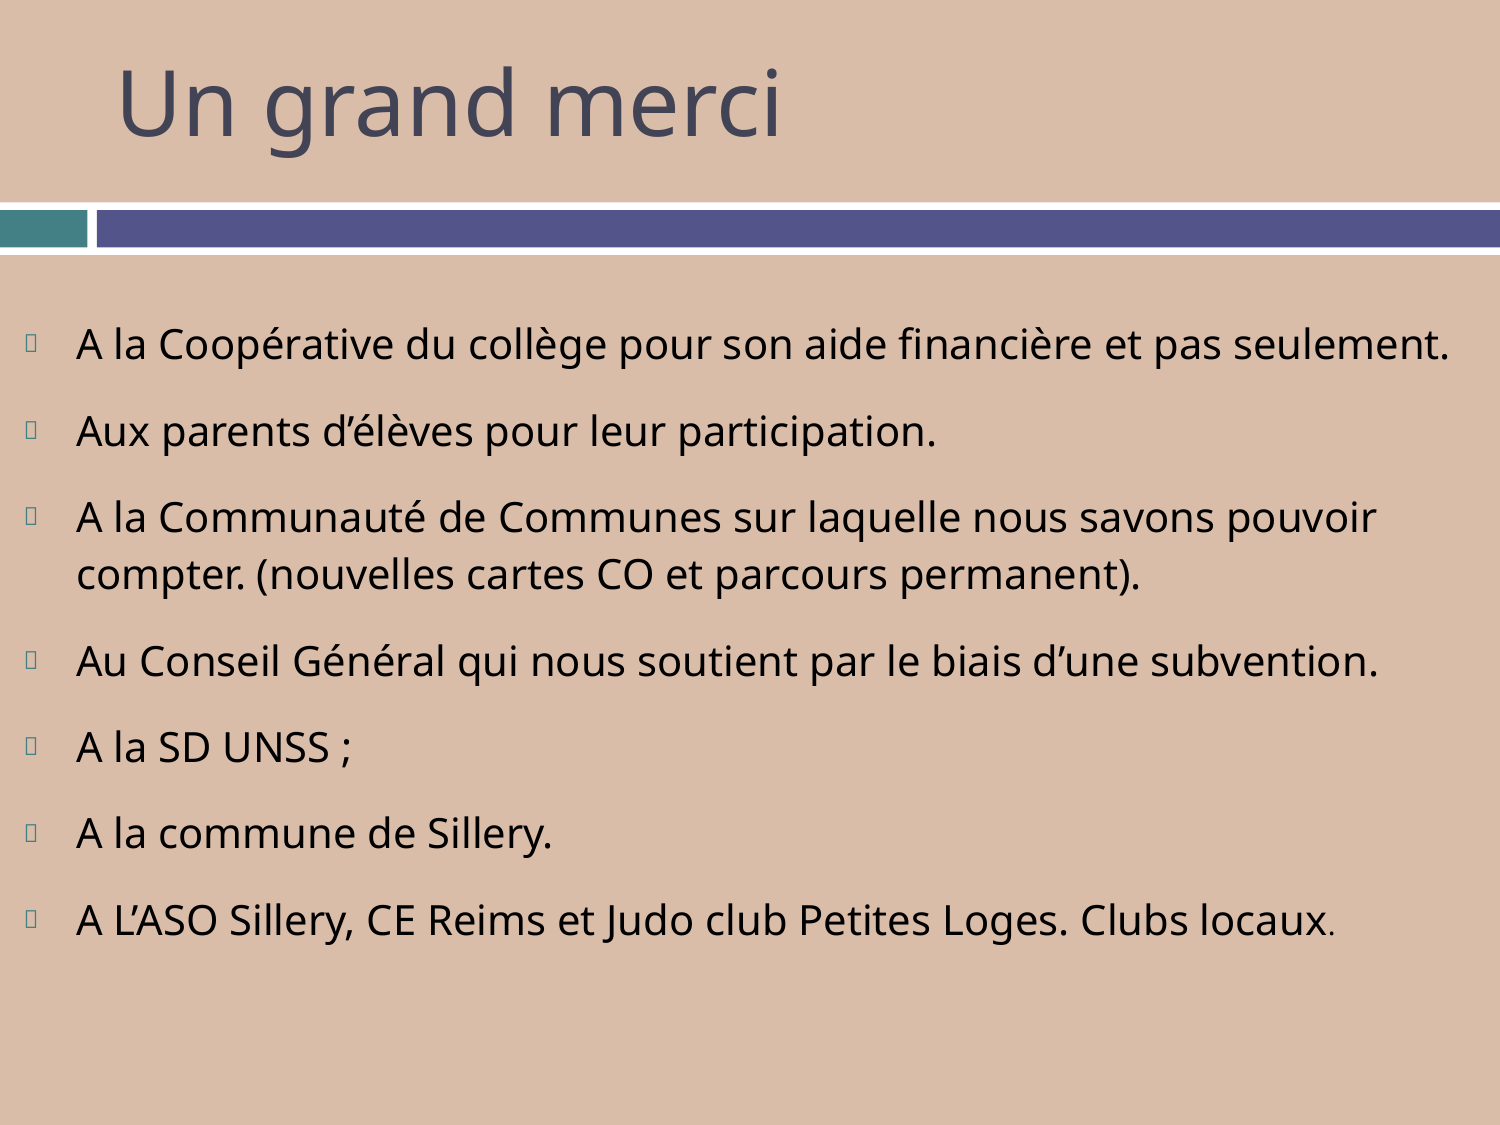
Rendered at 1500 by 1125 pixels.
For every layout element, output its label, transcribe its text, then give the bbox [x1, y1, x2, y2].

subtitle A la Coopérative du collège pour son aide financière et pas seulement. Aux parents d’élèves pour leur participation. A la Communauté de Communes sur laquelle nous savons pouvoir compter. (nouvelles cartes CO et parcours permanent). Au Conseil Général qui nous soutient par le biais d’une subvention. A la SD UNSS ; A la commune de Sillery. A L’ASO Sillery, CE Reims et Judo club Petites Loges. Clubs locaux. [23, 22, 1489, 1125]
